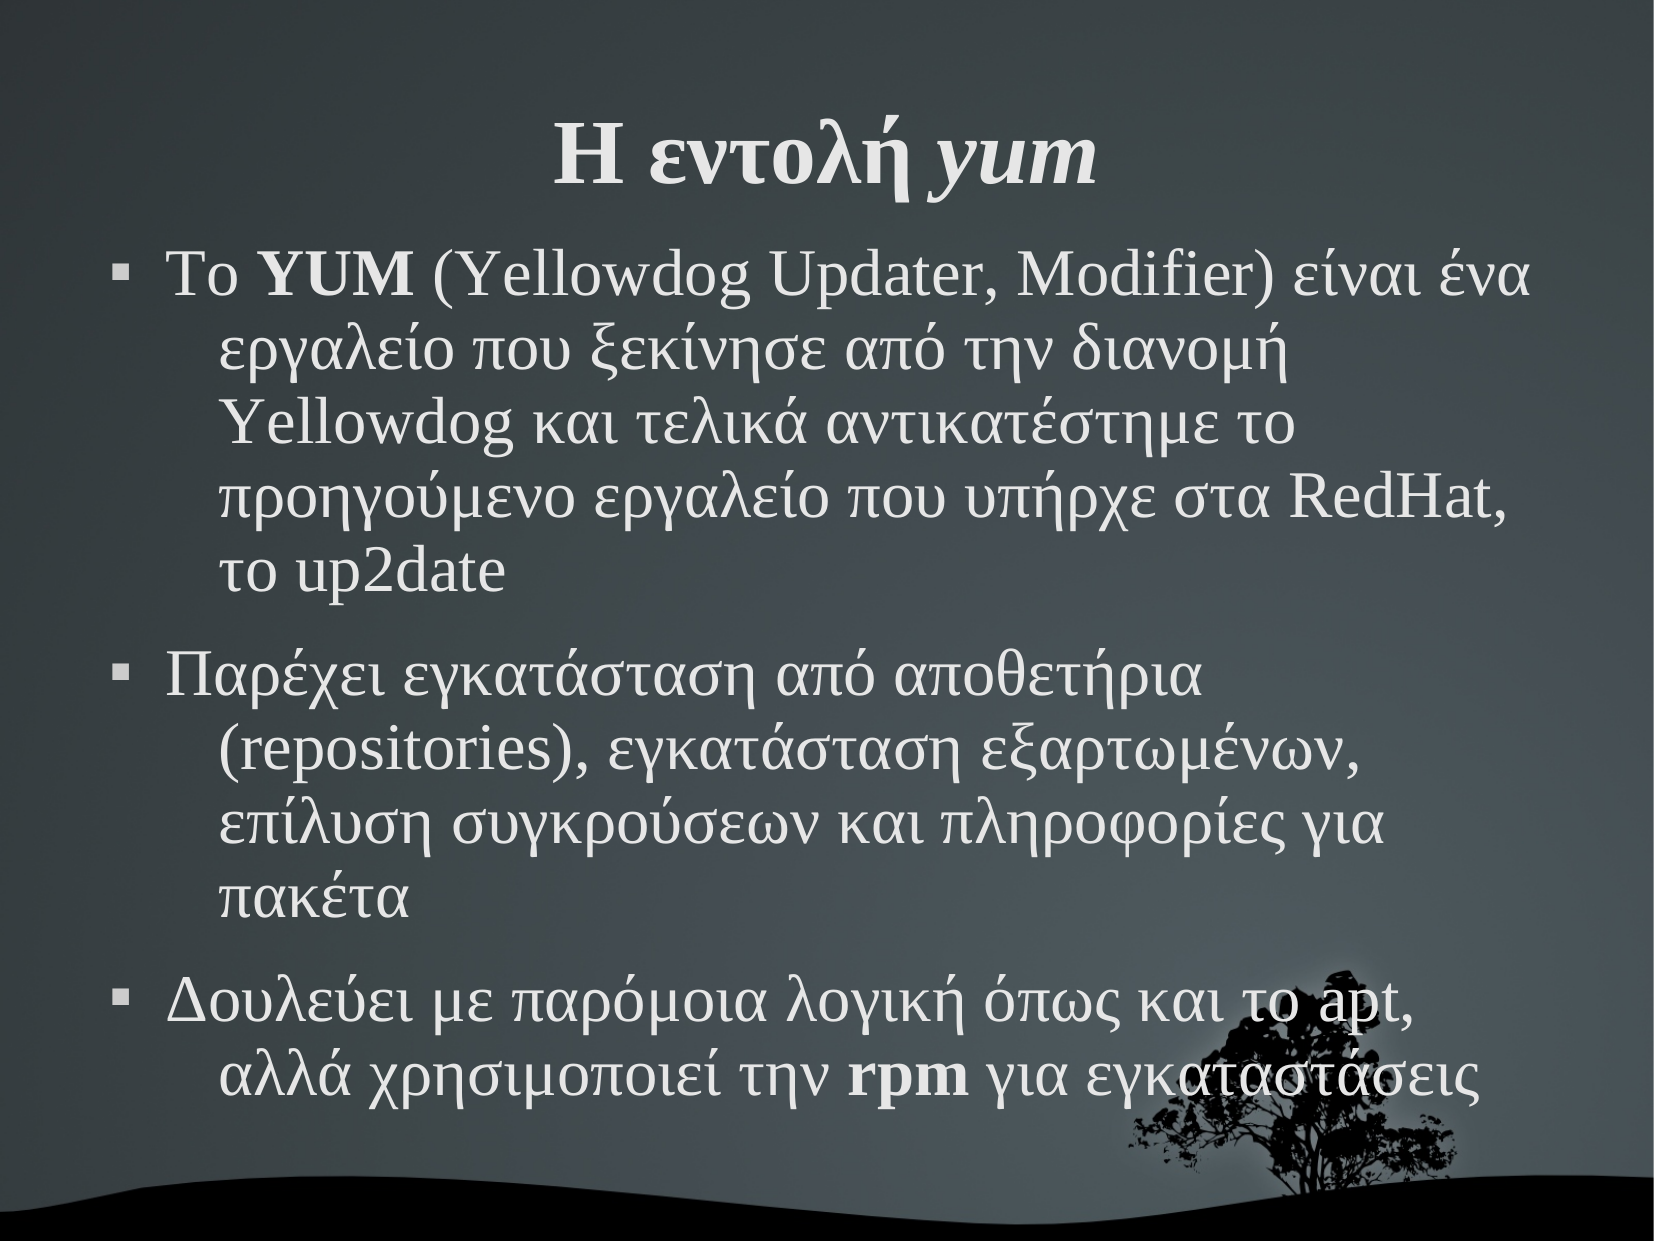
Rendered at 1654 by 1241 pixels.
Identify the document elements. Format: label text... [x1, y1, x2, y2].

picture [0, 0, 1654, 1241]
title Η εντολή yum [82, 49, 1571, 257]
list Το YUM (Yellowdog Updater, Modifier) είναι ένα εργαλείο που ξεκίνησε από την διανομή Yellowdog και τελικά αντικατέστημε το προηγούμενο εργαλείο που υπήρχε στα RedHat, το up2date Παρέχει εγκατάσταση από αποθετήρια (repositories), εγκατάσταση εξαρτωμένων, επίλυση συγκρούσεων και πληροφορίες για πακέτα Δουλεύει με παρόμοια λογική όπως και το apt, αλλά χρησιμοποιεί την rpm για εγκαταστάσεις [76, 236, 1565, 1197]
